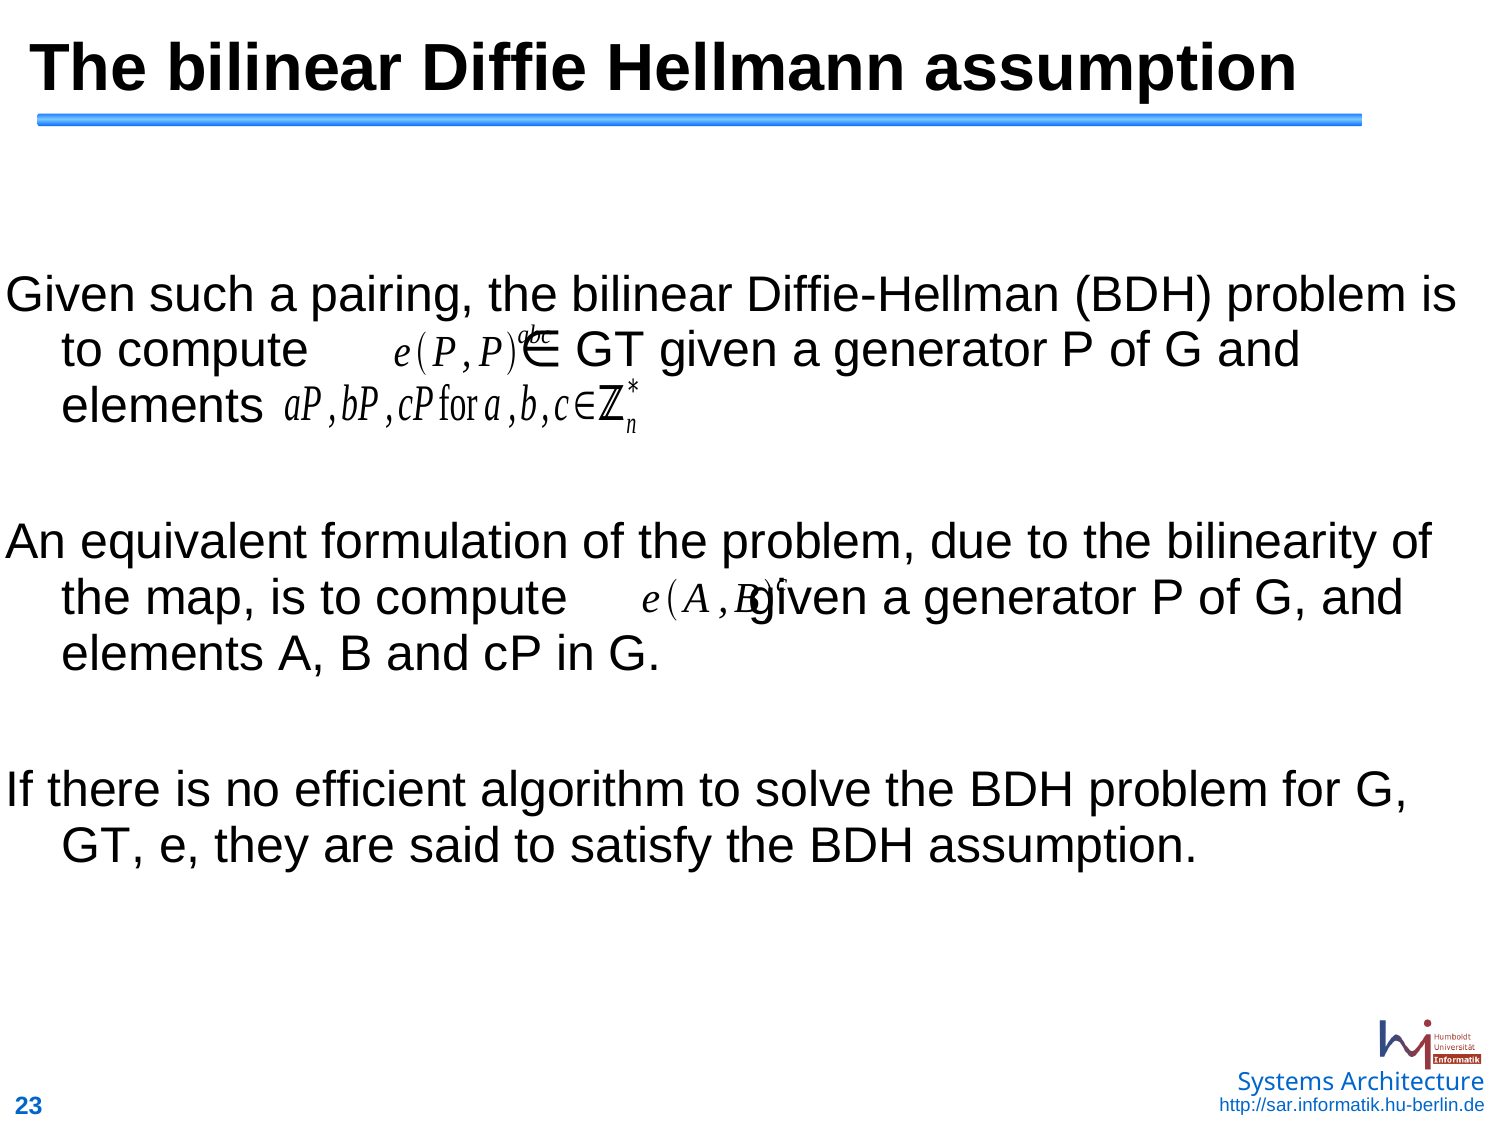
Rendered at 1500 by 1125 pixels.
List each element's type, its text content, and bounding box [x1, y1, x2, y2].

title The bilinear Diffie Hellmann assumption [29, 26, 1500, 108]
chart [276, 318, 645, 440]
picture [1376, 1016, 1483, 1071]
list Given such a pairing, the bilinear Diffie-Hellman (BDH) problem is to compute ∈ GT given a generator P of G and elements An equivalent formulation of the problem, due to the bilinearity of the map, is to compute given a generator P of G, and elements A, B and cP in G. If there is no efficient algorithm to solve the BDH problem for G, GT, e, they are said to satisfy the BDH assumption. [5, 265, 1477, 1004]
chart [631, 566, 798, 624]
